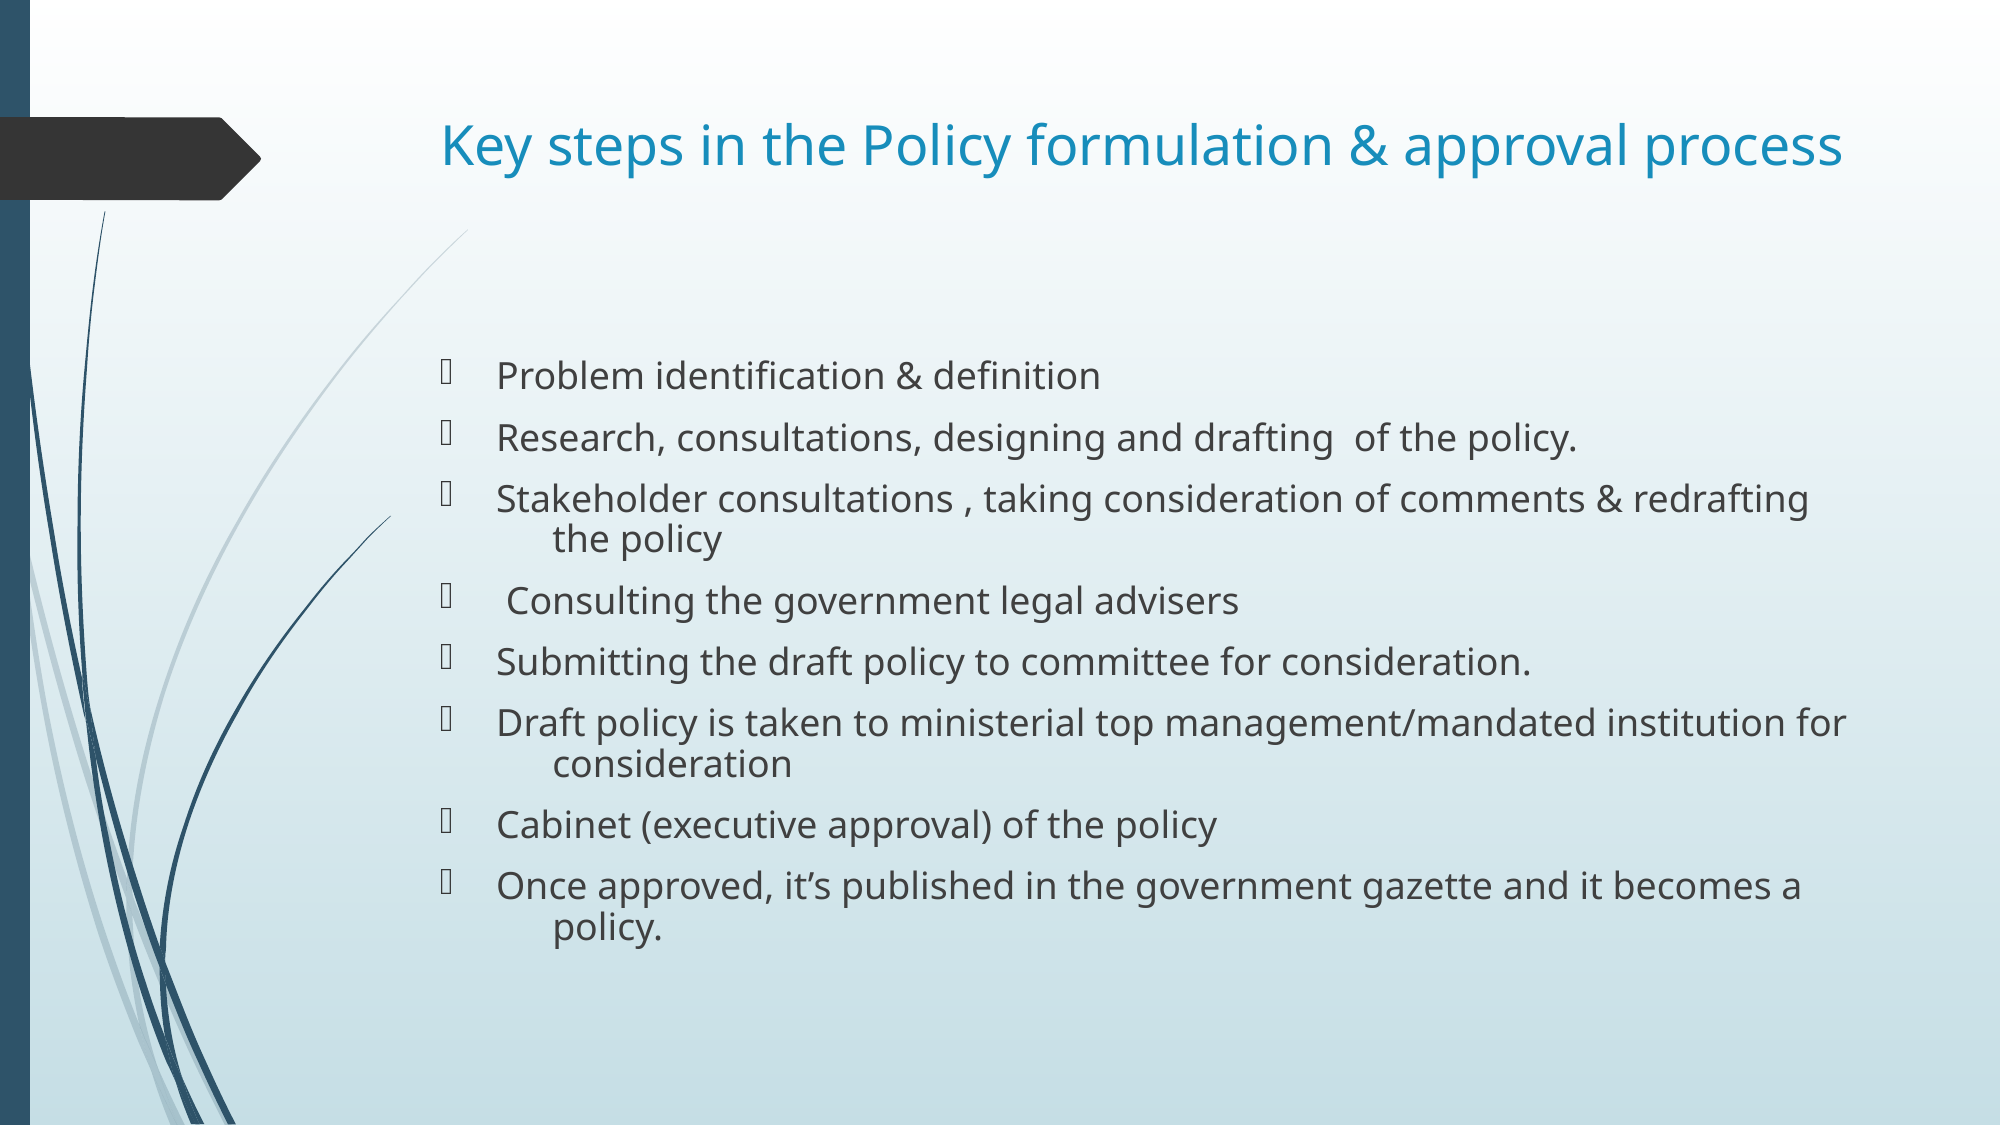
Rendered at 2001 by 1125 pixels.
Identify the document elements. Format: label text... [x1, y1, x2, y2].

title Key steps in the Policy formulation & approval process [425, 102, 1888, 313]
list Problem identification & definition Research, consultations, designing and drafting of the policy. Stakeholder consultations , taking consideration of comments & redrafting the policy Consulting the government legal advisers Submitting the draft policy to committee for consideration. Draft policy is taken to ministerial top management/mandated institution for consideration Cabinet (executive approval) of the policy Once approved, it’s published in the government gazette and it becomes a policy. [424, 350, 1888, 970]
